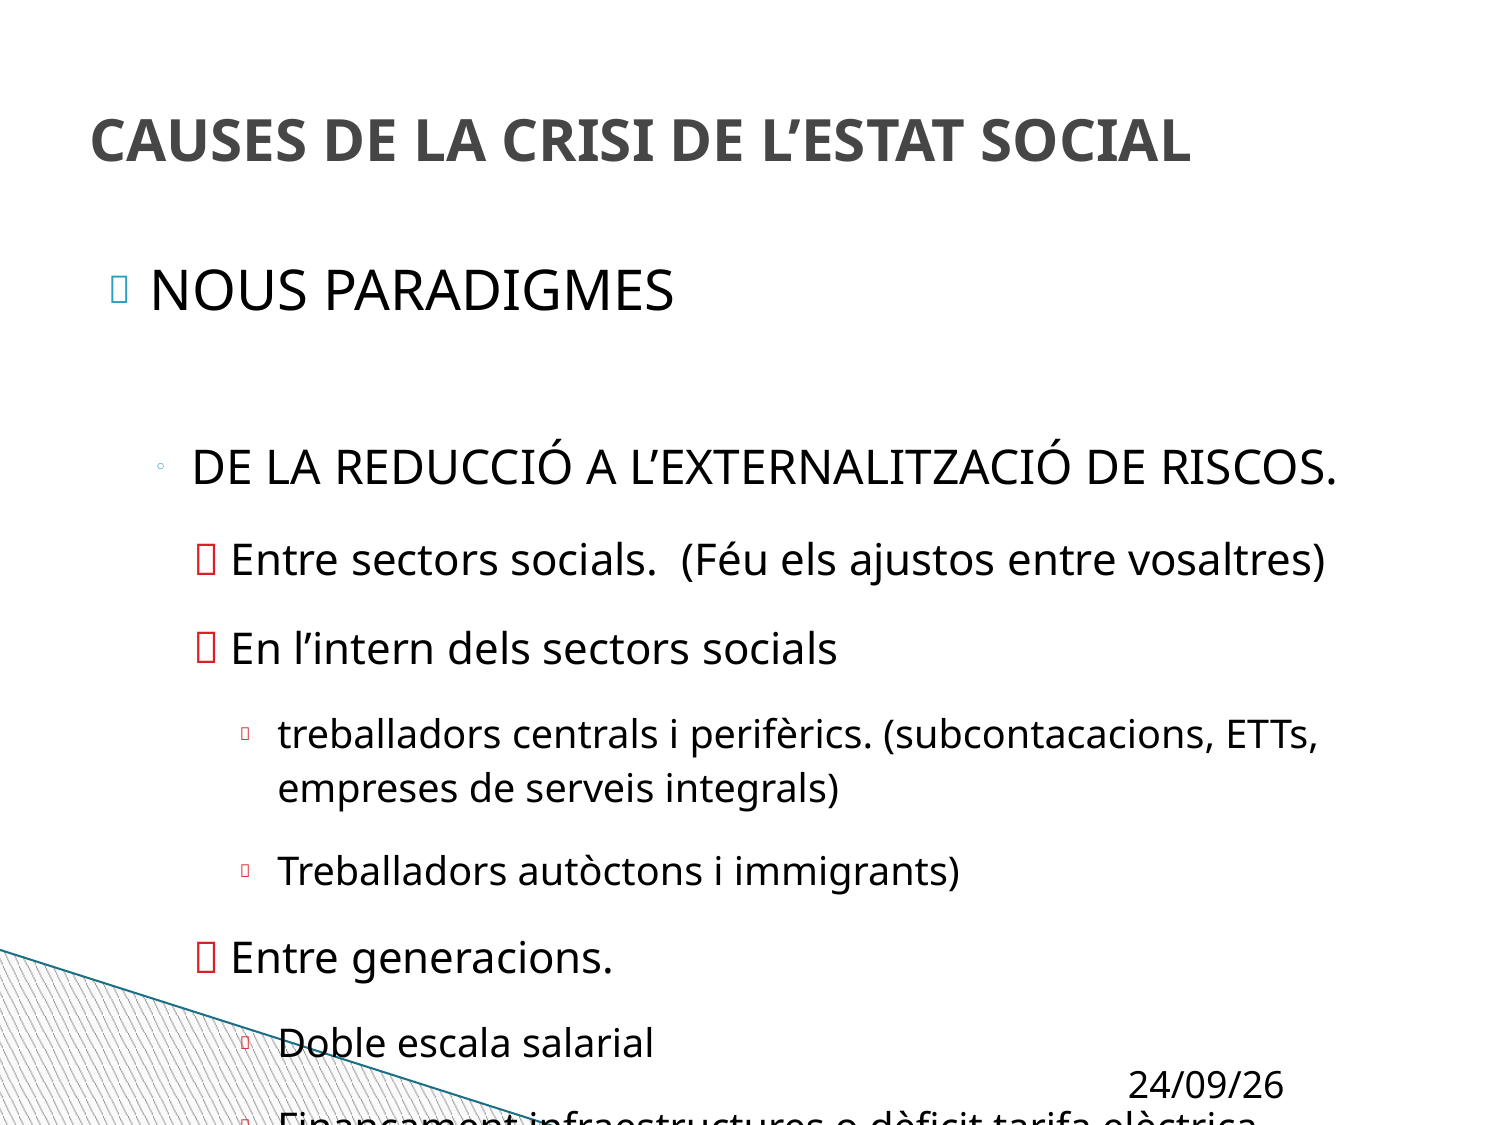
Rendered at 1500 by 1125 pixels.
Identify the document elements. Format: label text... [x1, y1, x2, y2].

list NOUS PARADIGMES DE LA REDUCCIÓ A L’EXTERNALITZACIÓ DE RISCOS. Entre sectors socials. (Féu els ajustos entre vosaltres) En l’intern dels sectors socials treballadors centrals i perifèrics. (subcontacacions, ETTs, empreses de serveis integrals) Treballadors autòctons i immigrants) Entre generacions. Doble escala salarial Finançament infraestructures o dèficit tarifa elèctrica Entre sexes. Entre continents. En termes ambientals. [75, 243, 1425, 986]
picture [284, 1042, 299, 1054]
title CAUSES DE LA CRISI DE L’ESTAT SOCIAL [75, 45, 1425, 233]
picture [0, 952, 531, 1125]
